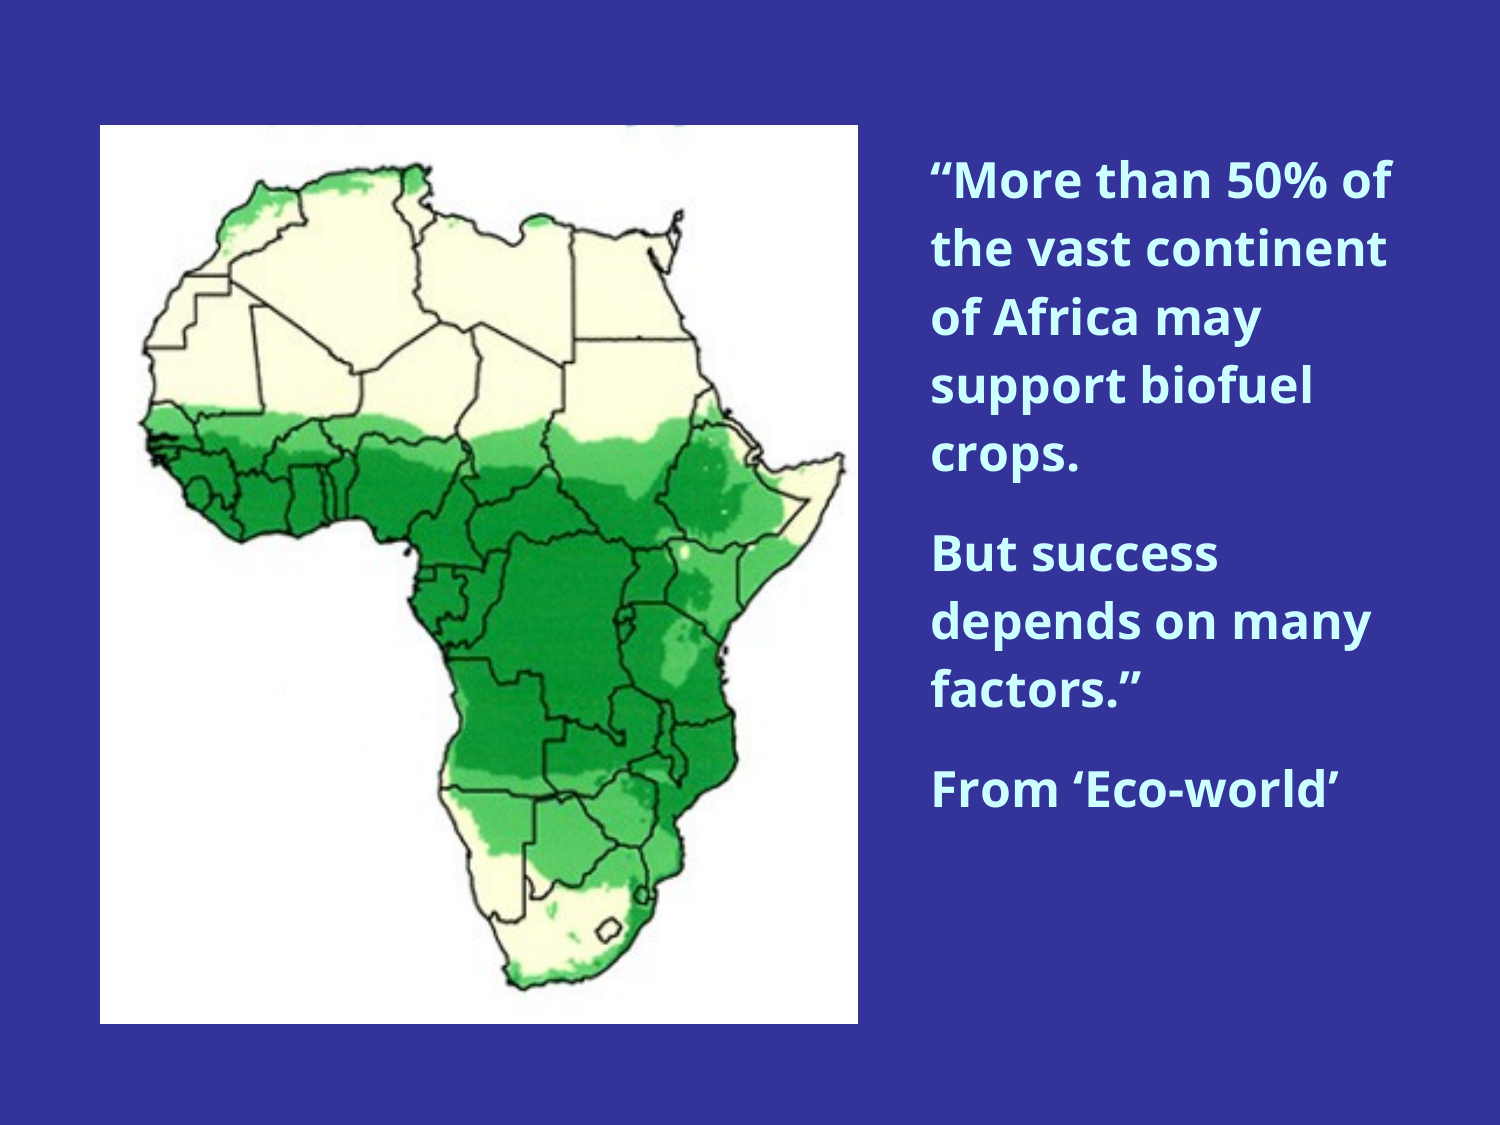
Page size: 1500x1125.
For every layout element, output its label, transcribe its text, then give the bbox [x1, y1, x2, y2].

picture [100, 125, 858, 1024]
text_box “More than 50% of the vast continent of Africa may support biofuel crops. But success depends on many factors.” From ‘Eco-world’ [915, 137, 1447, 811]
